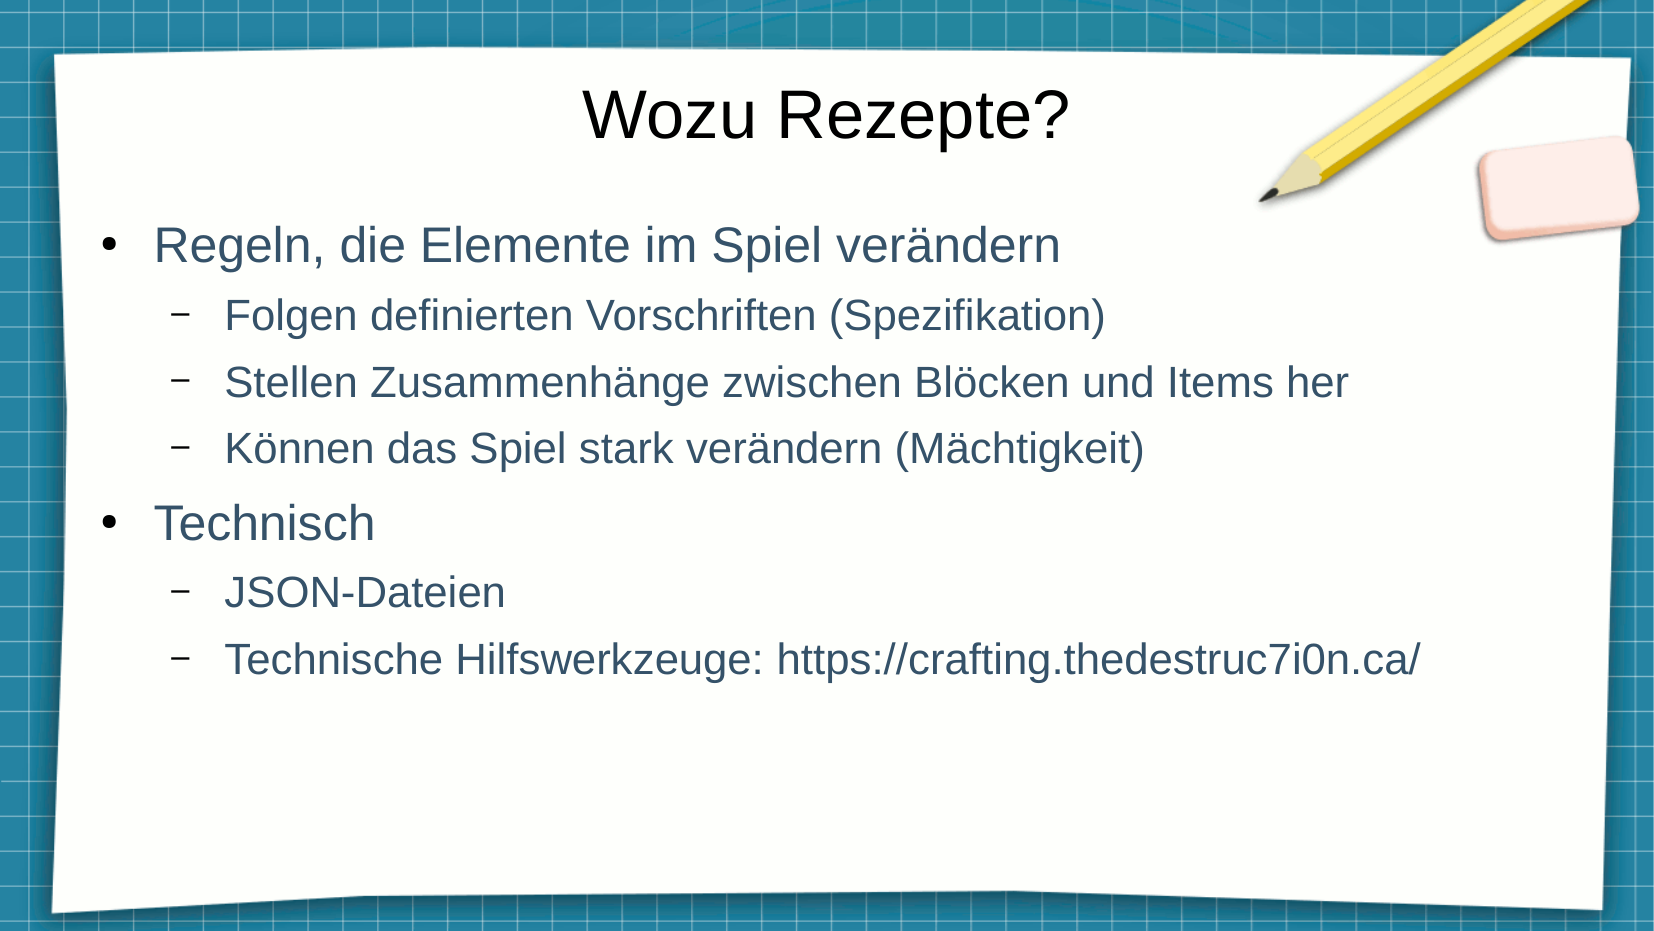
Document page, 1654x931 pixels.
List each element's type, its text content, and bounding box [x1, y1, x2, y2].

title Wozu Rezepte? [82, 37, 1571, 193]
list Regeln, die Elemente im Spiel verändern Folgen definierten Vorschriften (Spezifikation) Stellen Zusammenhänge zwischen Blöcken und Items her Können das Spiel stark verändern (Mächtigkeit) Technisch JSON-Dateien Technische Hilfswerkzeuge: https://crafting.thedestruc7i0n.ca/ [82, 217, 1571, 758]
picture [0, 0, 1654, 931]
